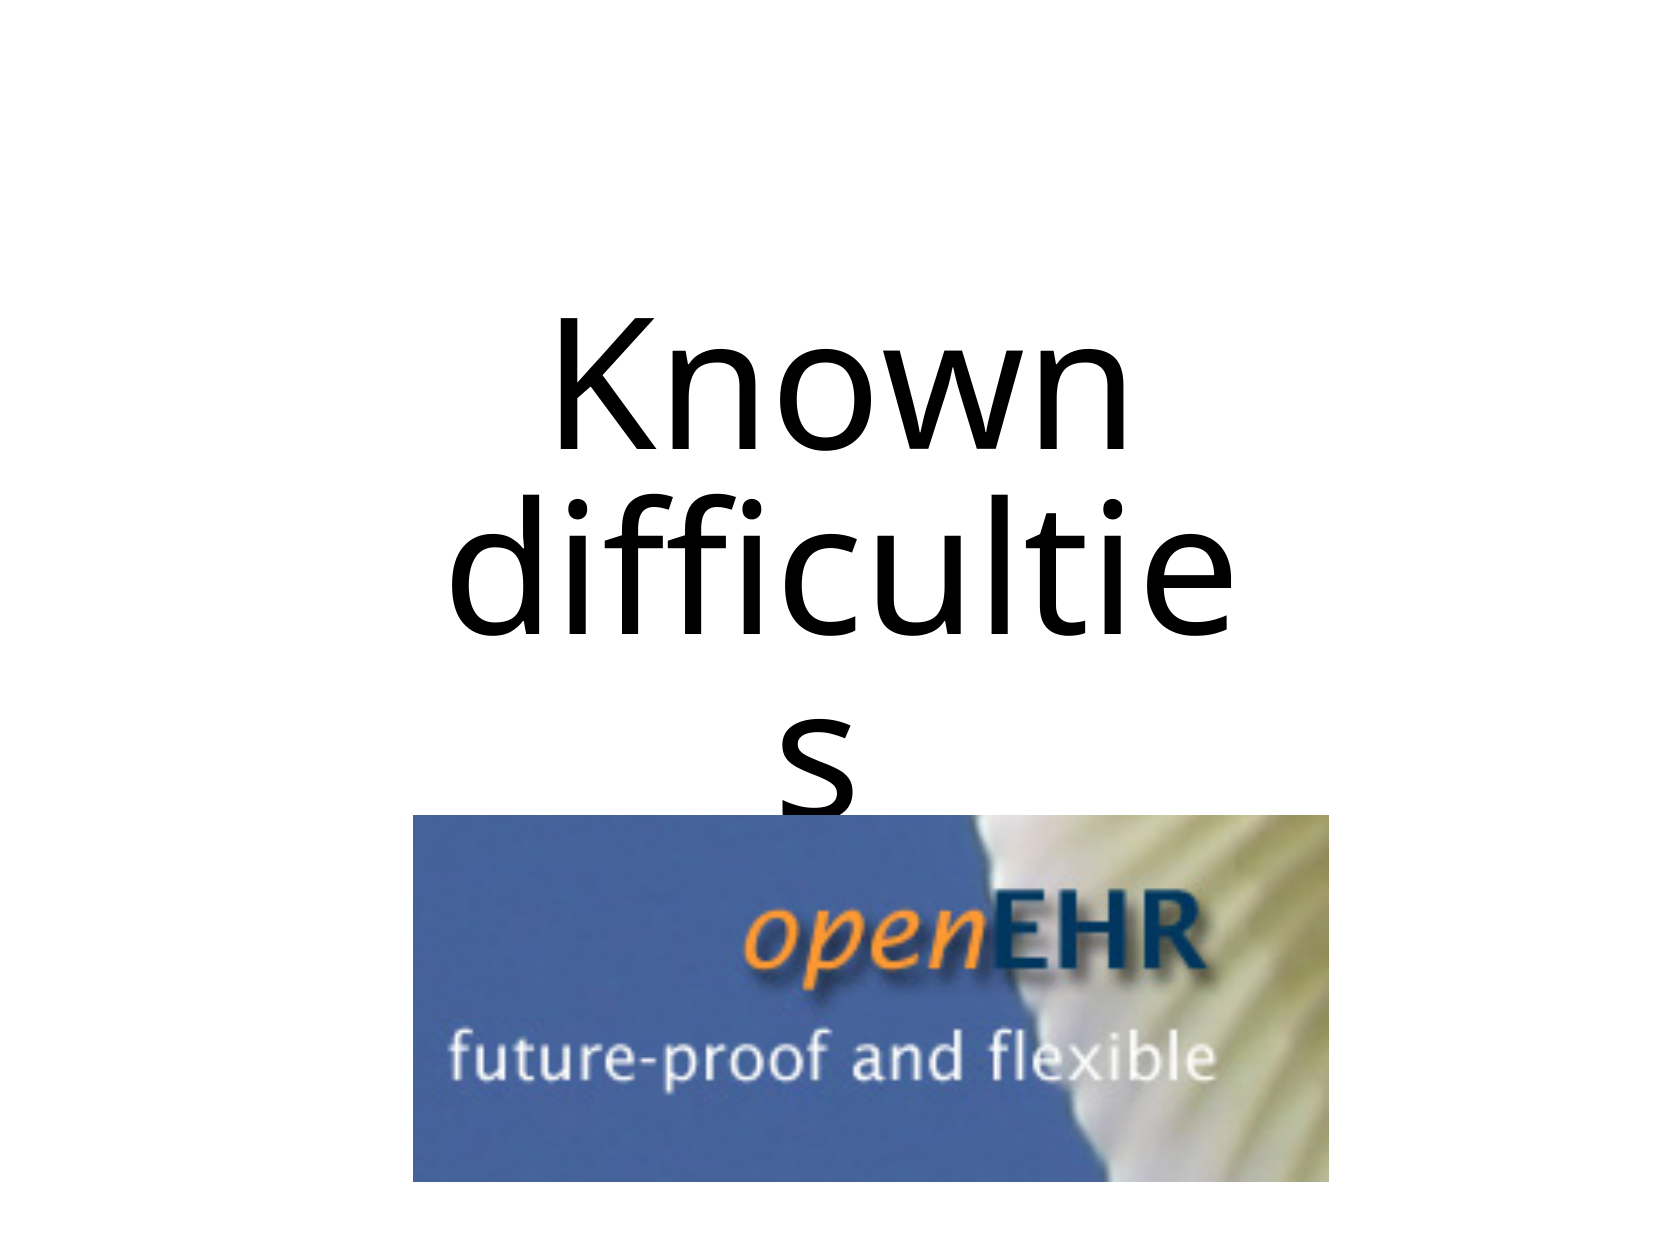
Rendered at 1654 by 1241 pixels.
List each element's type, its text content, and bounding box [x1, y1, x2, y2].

picture [413, 815, 1329, 1182]
text_box Known difficulties [413, 265, 1270, 647]
